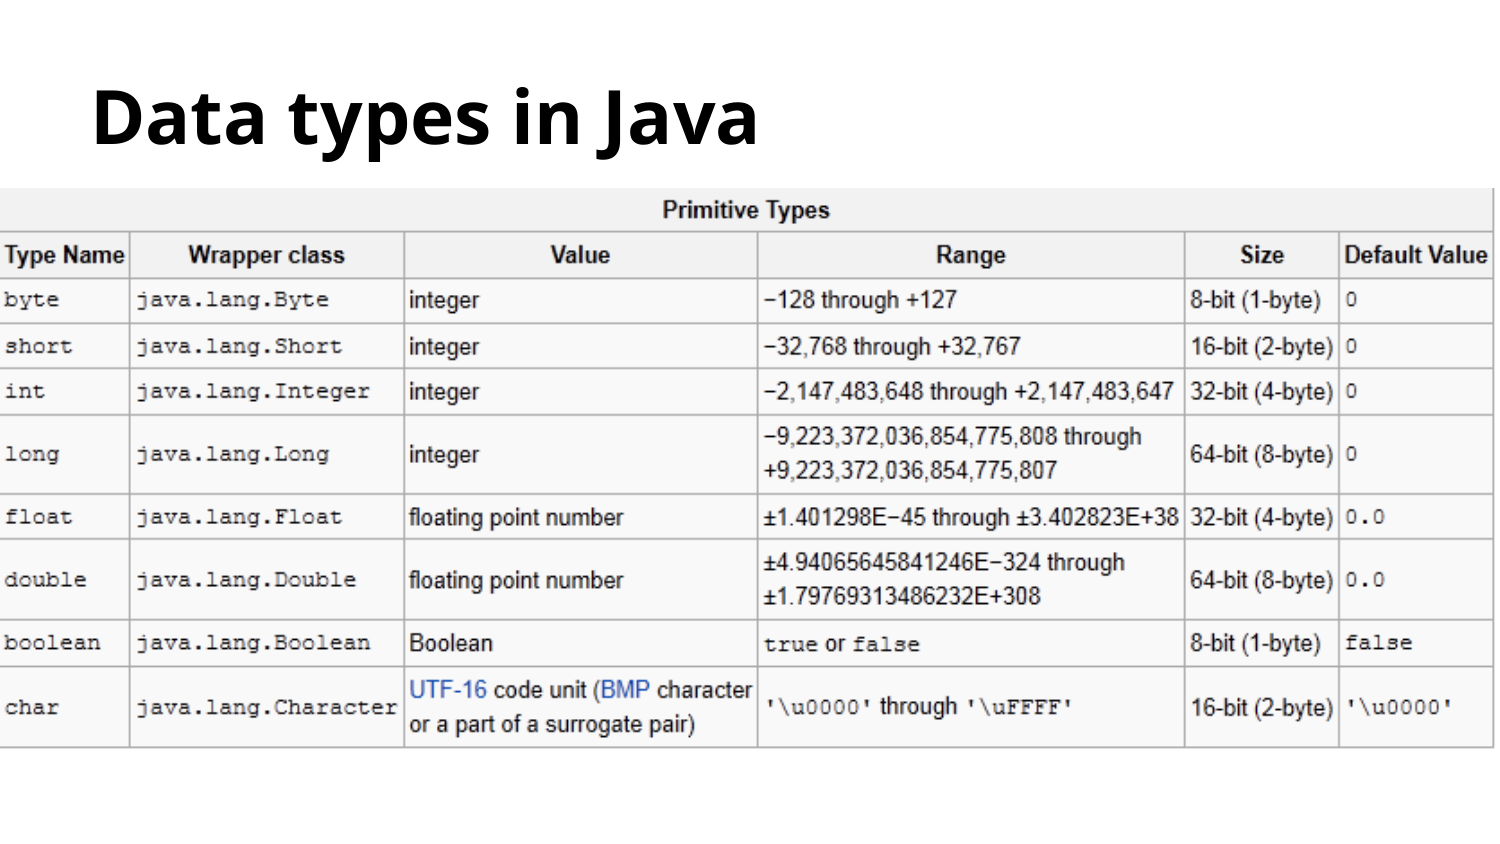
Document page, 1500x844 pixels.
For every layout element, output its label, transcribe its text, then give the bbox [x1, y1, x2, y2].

title Data types in Java [75, 33, 1425, 175]
picture [0, 188, 1500, 754]
